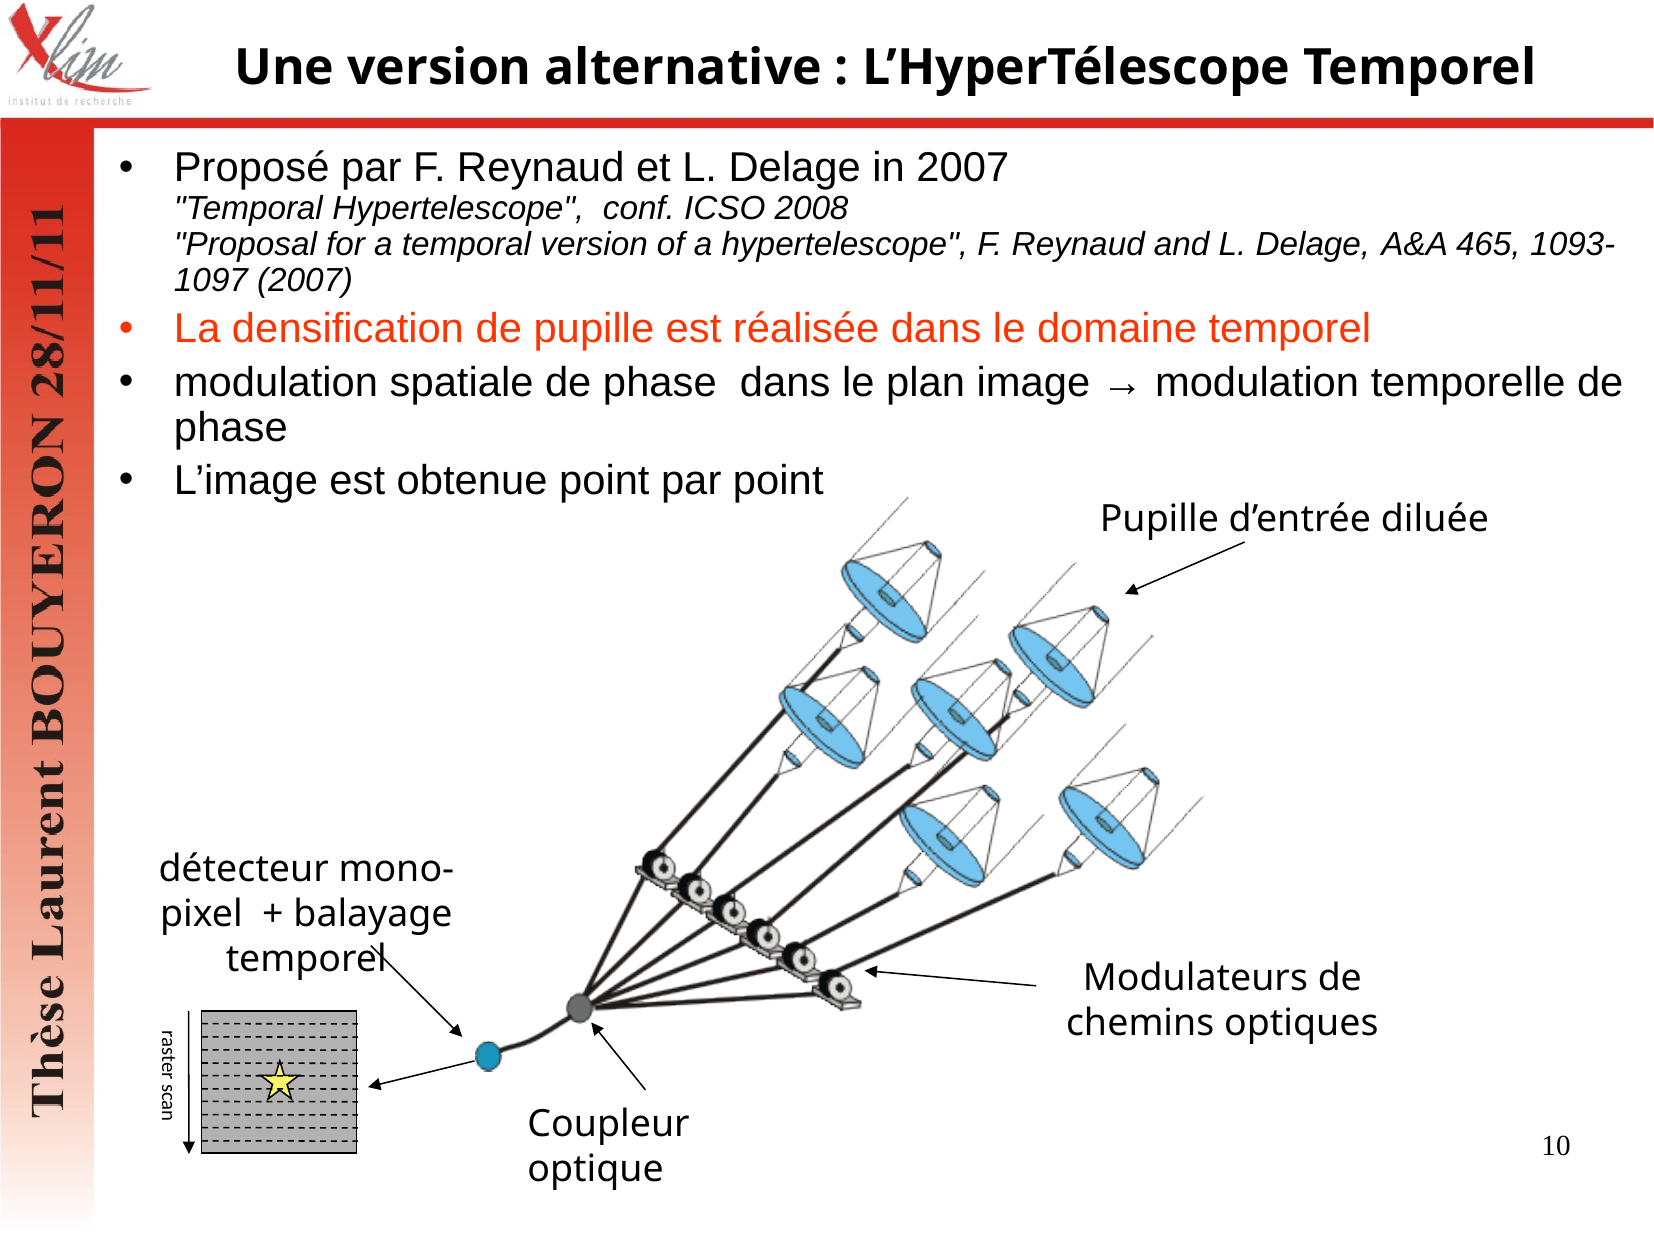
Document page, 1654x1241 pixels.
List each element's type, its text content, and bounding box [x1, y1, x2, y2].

text_box [201, 1010, 357, 1153]
text_box Proposé par F. Reynaud et L. Delage in 2007 "Temporal Hypertelescope", conf. ICSO 2008 "Proposal for a temporal version of a hypertelescope", F. Reynaud and L. Delage, A&A 465, 1093-1097 (2007) La densification de pupille est réalisée dans le domaine temporel modulation spatiale de phase dans le plan image → modulation temporelle de phase L’image est obtenue point par point [103, 138, 1654, 464]
picture [425, 474, 437, 492]
text_box Coupleur optique [512, 1091, 845, 1197]
text_box raster scan [136, 990, 191, 1163]
text_box Pupille d’entrée diluée [1085, 486, 1595, 548]
text_box Modulateurs de chemins optiques [1051, 945, 1394, 1052]
picture [0, 0, 1654, 1241]
text_box détecteur mono-pixel + balayage temporel [103, 836, 510, 987]
text_box Une version alternative : L’HyperTélescope Temporel [153, 26, 1619, 102]
